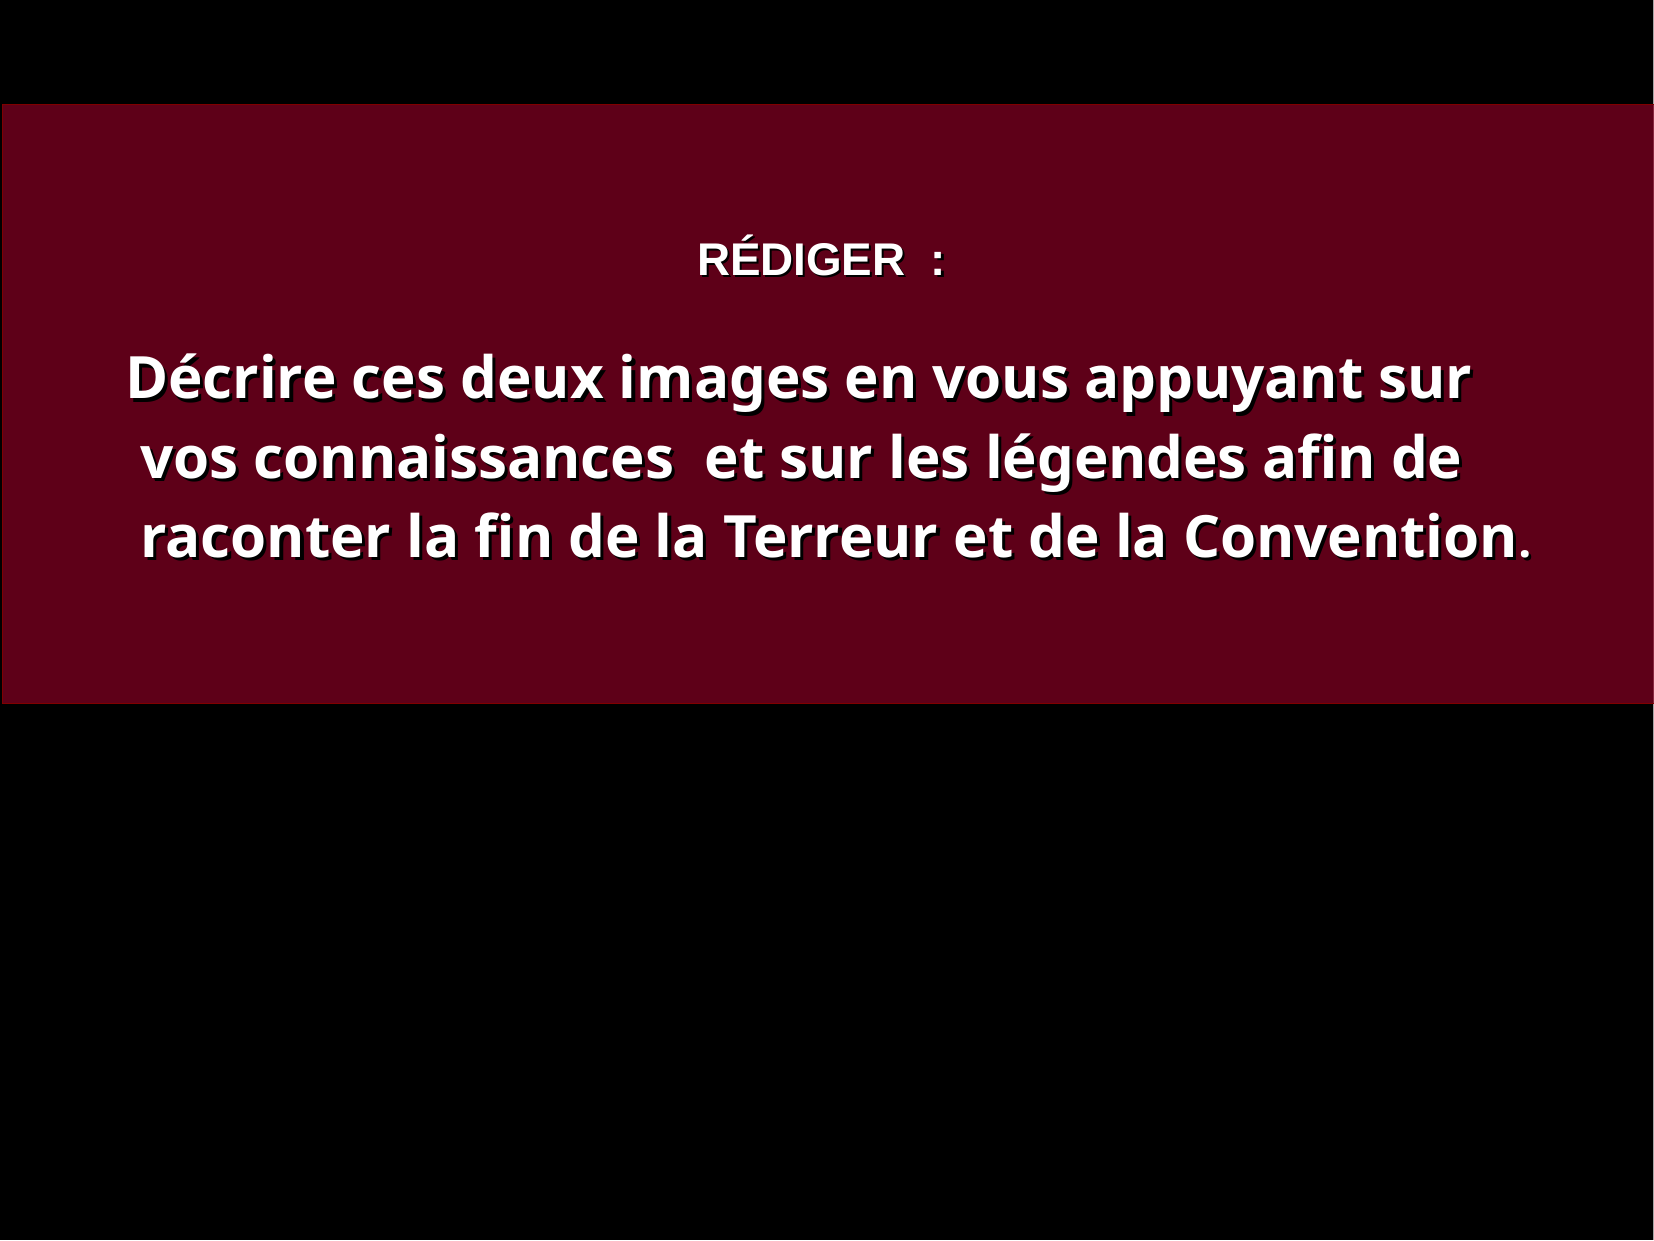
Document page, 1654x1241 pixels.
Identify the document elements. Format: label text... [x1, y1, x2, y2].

text_box RÉDIGER : Décrire ces deux images en vous appuyant sur vos connaissances et sur les légendes afin de raconter la fin de la Terreur et de la Convention. [2, 104, 1654, 704]
